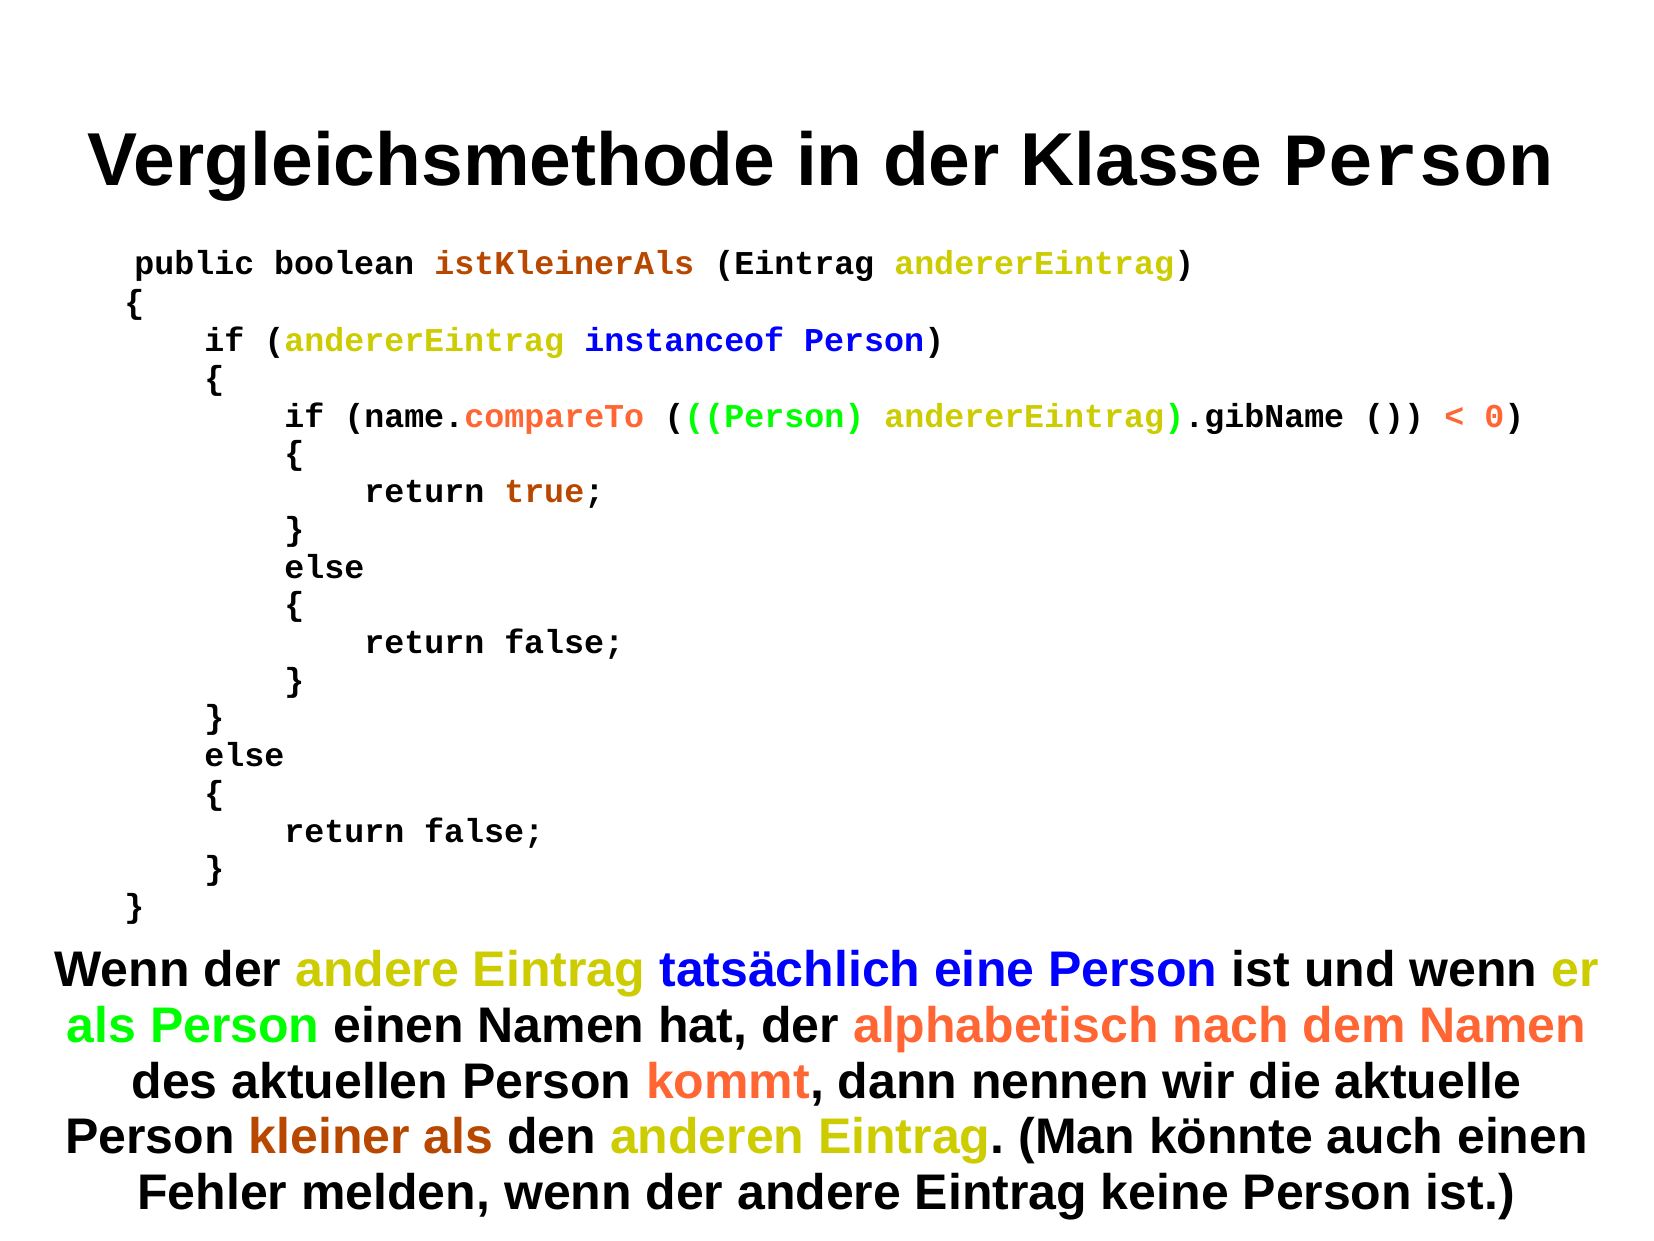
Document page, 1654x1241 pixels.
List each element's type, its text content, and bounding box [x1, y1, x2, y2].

title Vergleichsmethode in der Klasse Person [76, 117, 1565, 208]
text_box Wenn der andere Eintrag tatsächlich eine Person ist und wenn er als Person einen Namen hat, der alphabetisch nach dem Namen des aktuellen Person kommt, dann nennen wir die aktuelle Person kleiner als den anderen Eintrag. (Man könnte auch einen Fehler melden, wenn der andere Eintrag keine Person ist.) [29, 934, 1625, 1234]
text_box public boolean istKleinerAls (Eintrag andererEintrag) { if (andererEintrag instanceof Person) { if (name.compareTo (((Person) andererEintrag).gibName ()) < 0) { return true; } else { return false; } } else { return false; } } [29, 236, 1625, 932]
